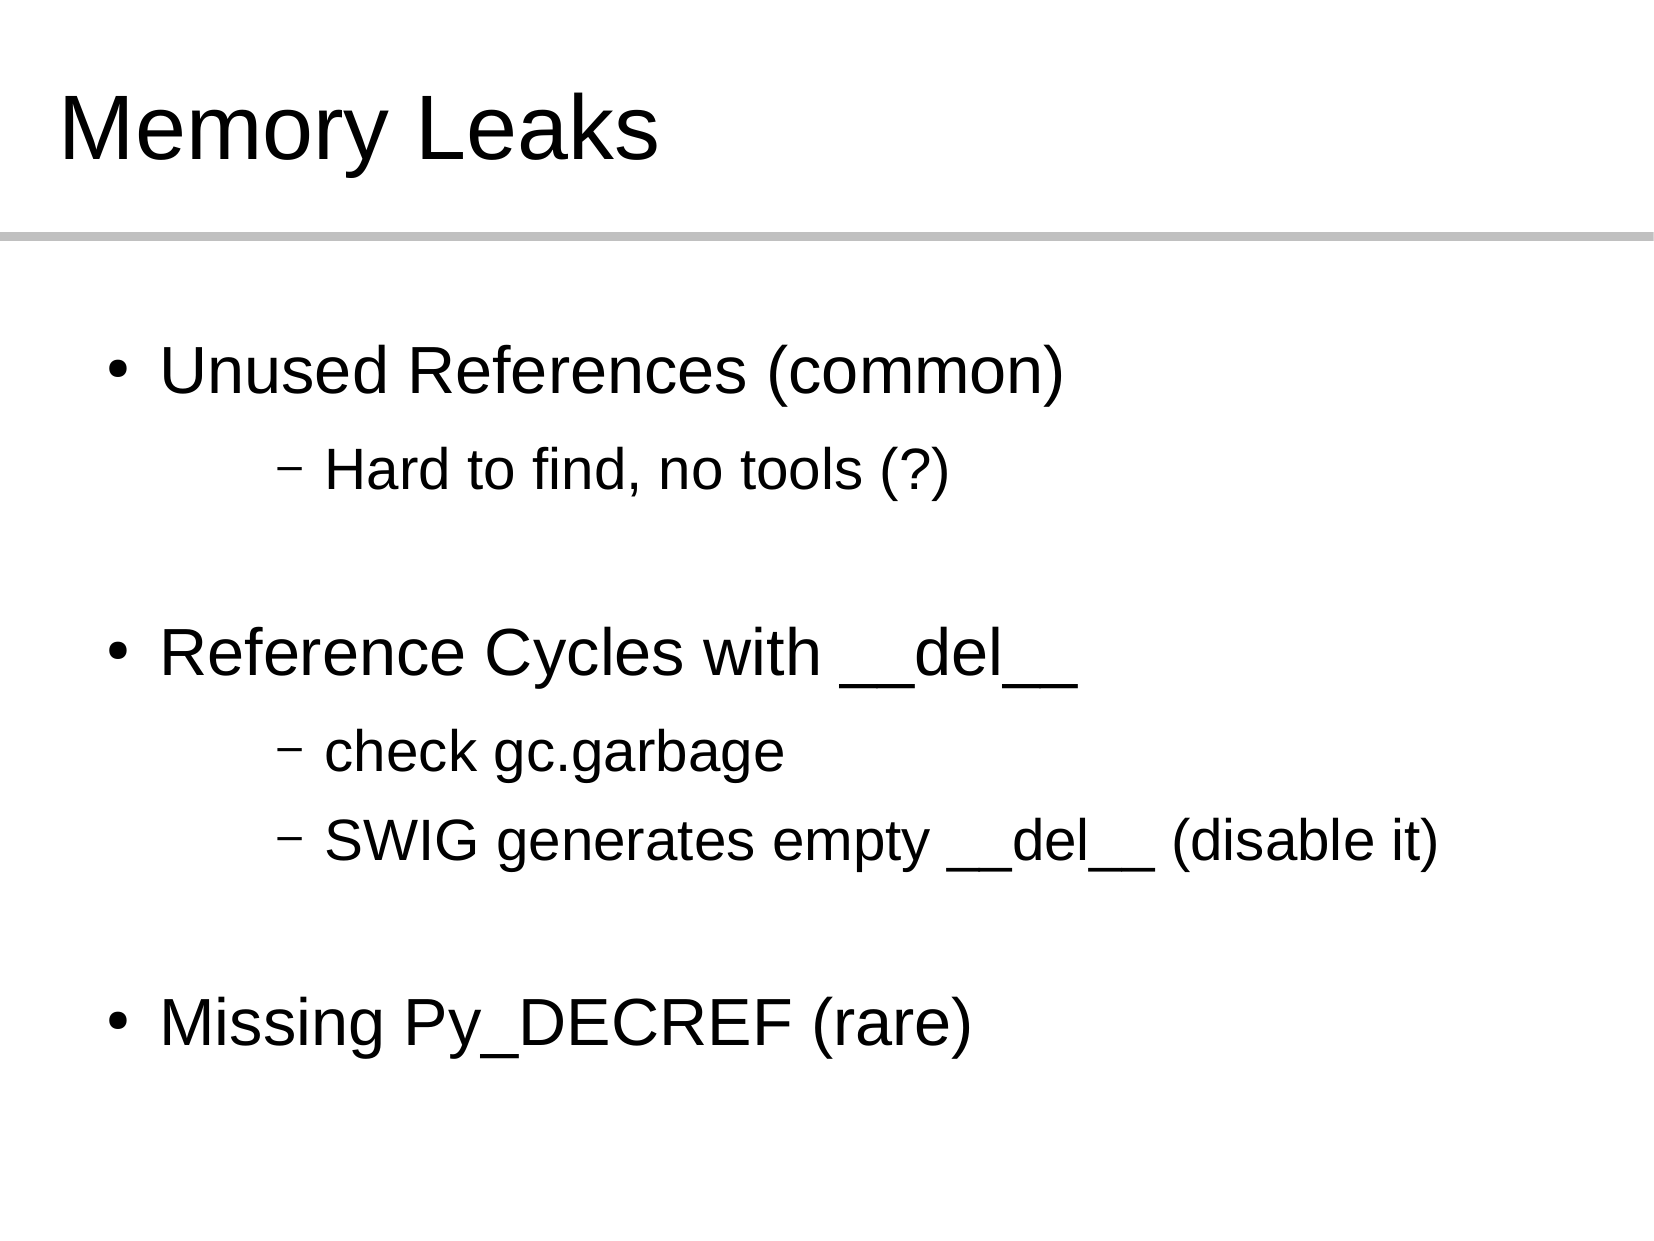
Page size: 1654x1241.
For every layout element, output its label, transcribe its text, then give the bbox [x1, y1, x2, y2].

list Unused References (common) Hard to find, no tools (?) Reference Cycles with __del__ check gc.garbage SWIG generates empty __del__ (disable it) Missing Py_DECREF (rare) [88, 333, 1571, 1152]
title Memory Leaks [59, 49, 1595, 207]
